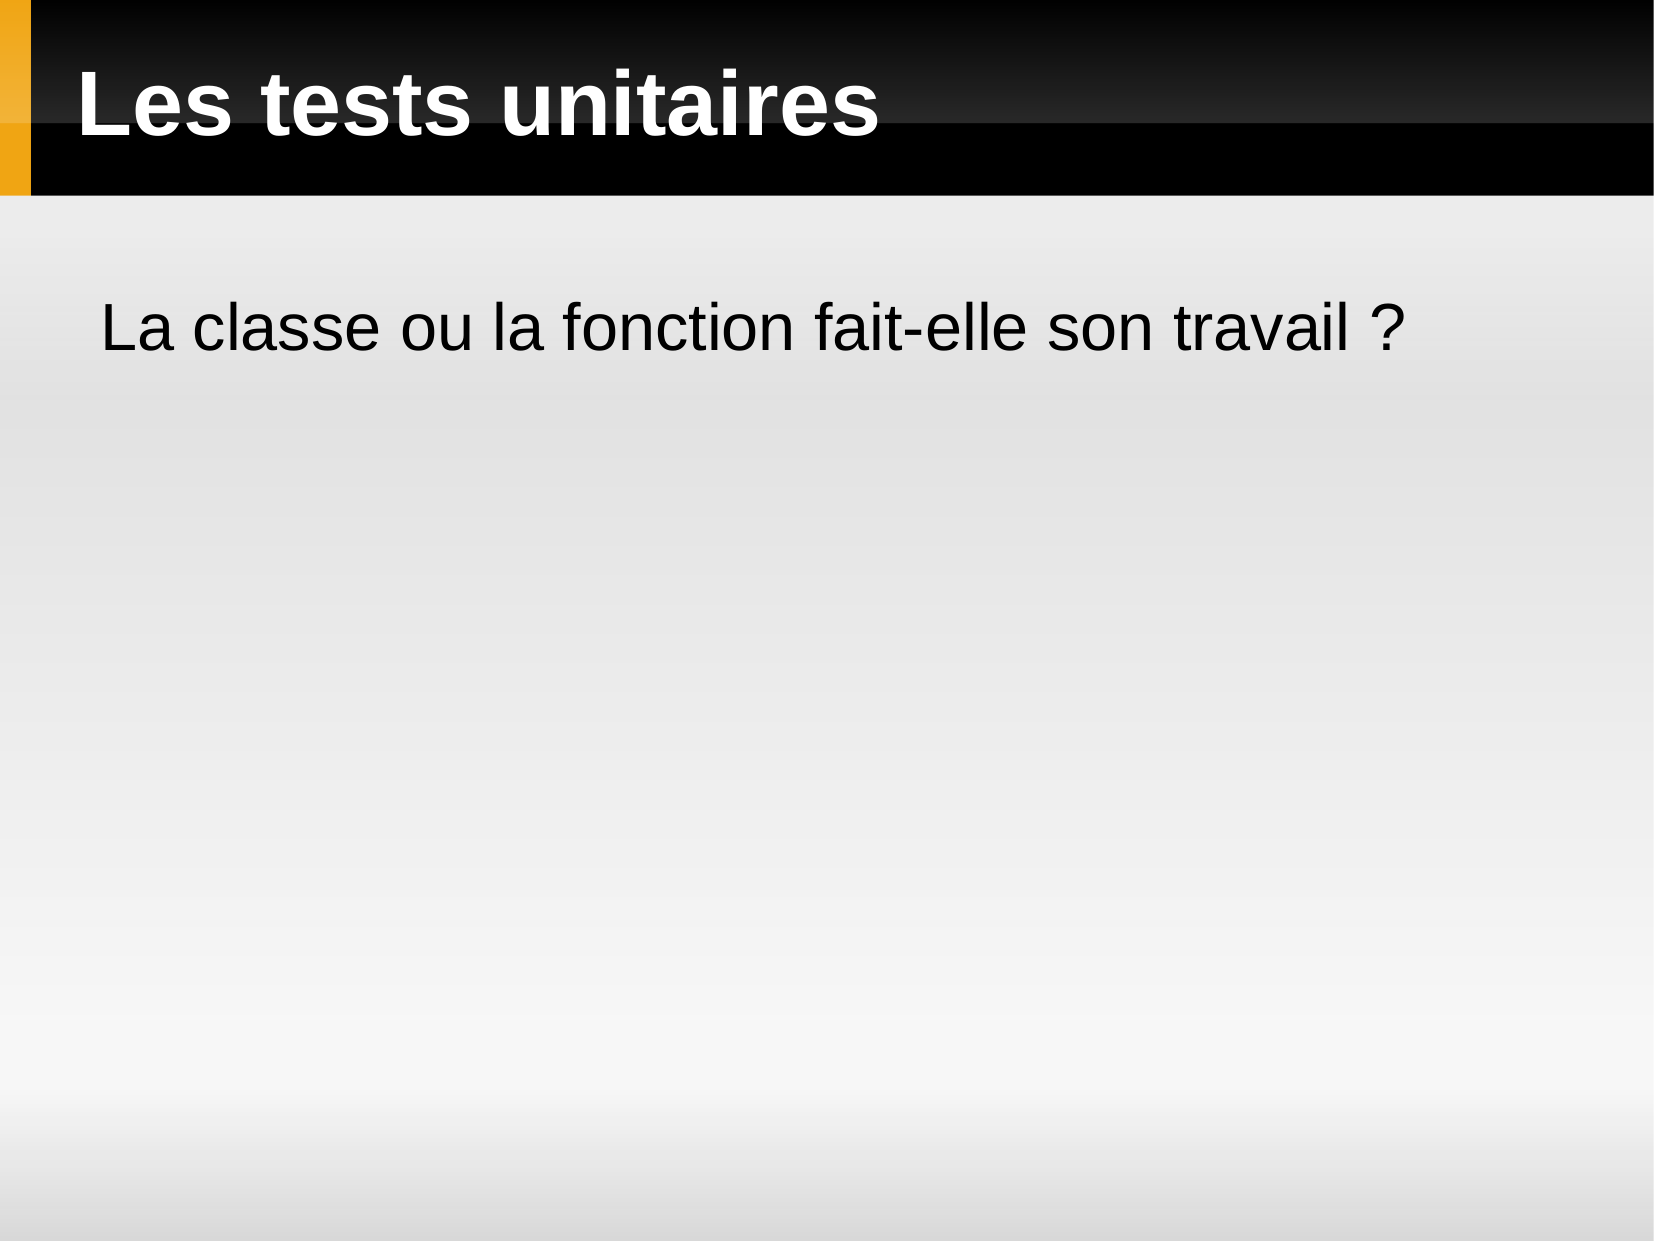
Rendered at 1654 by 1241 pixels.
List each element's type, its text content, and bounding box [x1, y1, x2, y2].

picture [0, 0, 1654, 1241]
list La classe ou la fonction fait-elle son travail ? [82, 290, 1571, 1094]
title Les tests unitaires [76, 7, 1565, 200]
